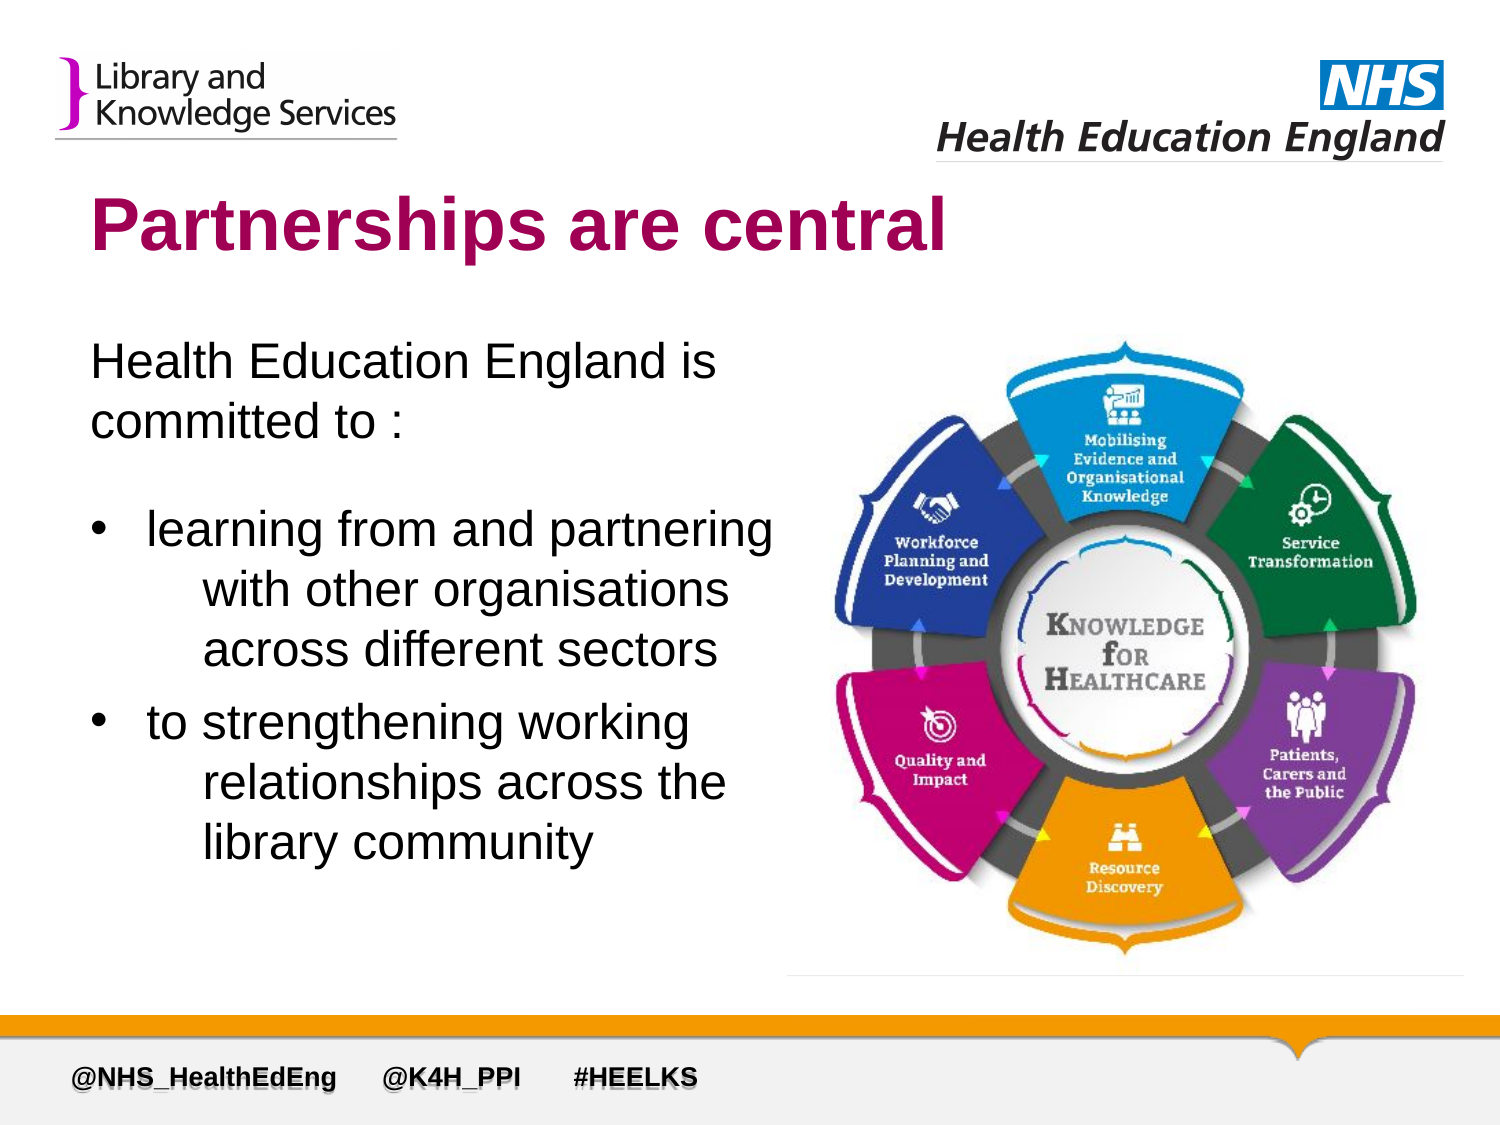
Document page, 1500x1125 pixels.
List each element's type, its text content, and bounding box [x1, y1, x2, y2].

picture [787, 334, 1466, 975]
list Health Education England is committed to : learning from and partnering with other organisations across different sectors to strengthening working relationships across the library community [75, 320, 833, 931]
picture [55, 50, 399, 138]
text_box @NHS_HealthEdEng @K4H_PPI #HEELKS [55, 1052, 932, 1113]
title Partnerships are central [75, 168, 1351, 280]
